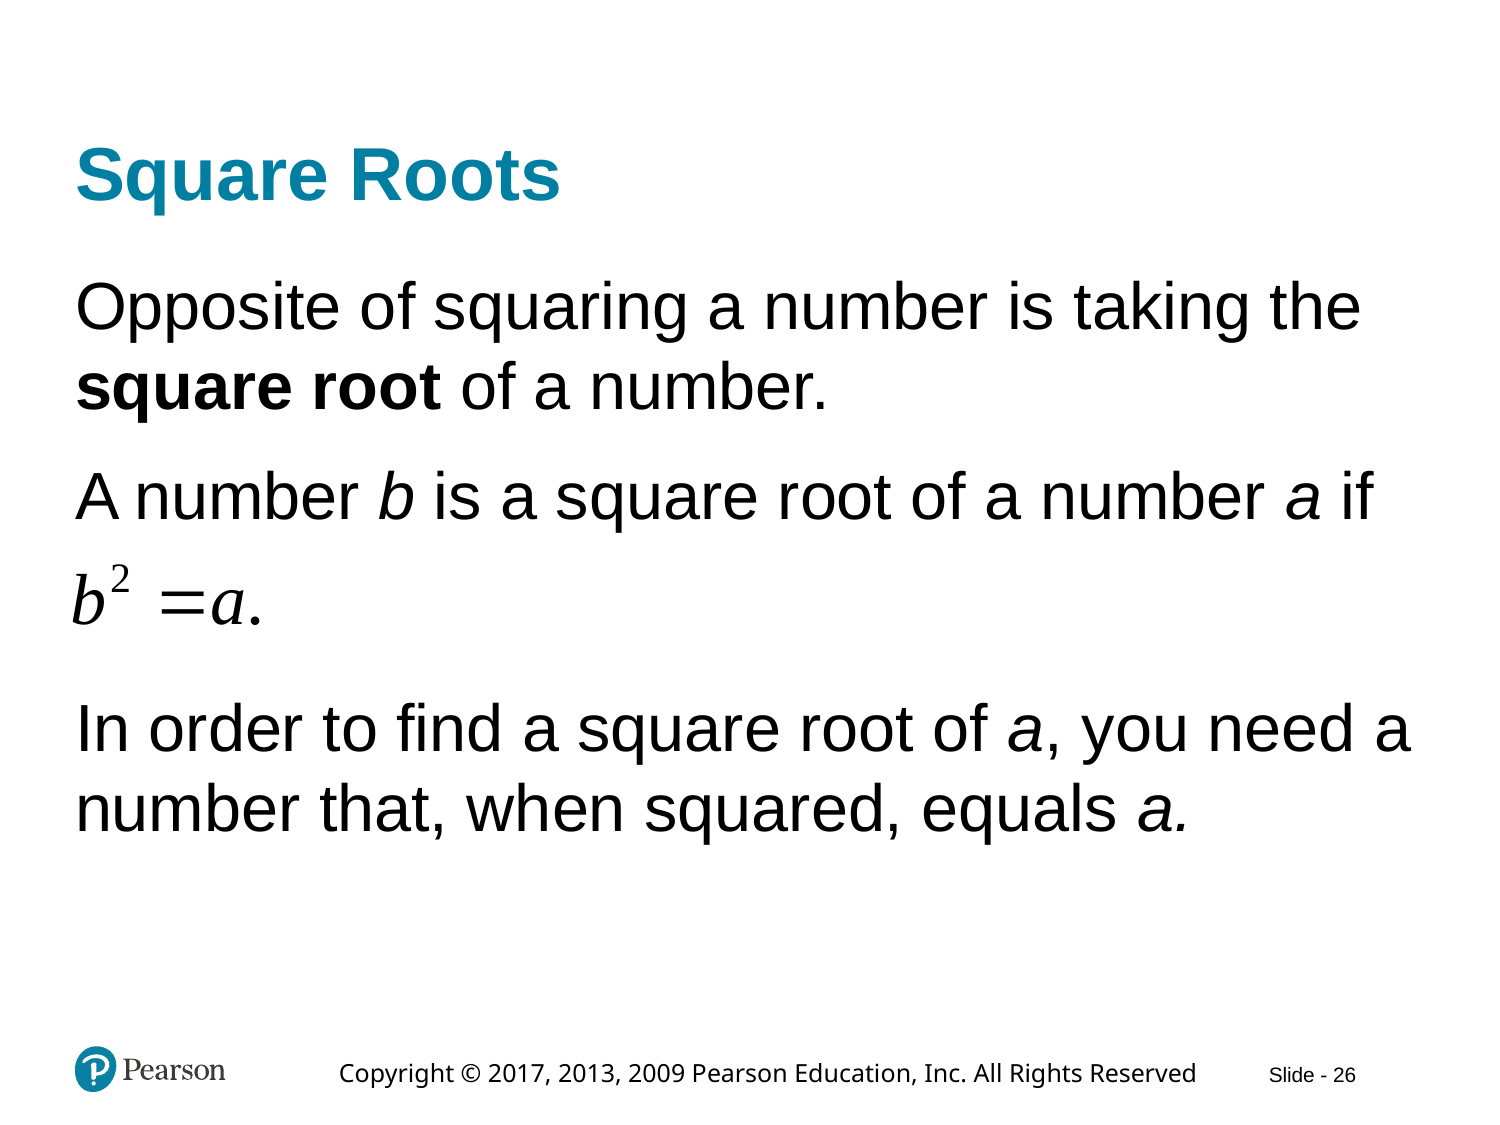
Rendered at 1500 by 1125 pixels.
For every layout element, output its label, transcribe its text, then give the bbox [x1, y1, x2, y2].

chart [68, 552, 264, 634]
list In order to find a square root of a, you need a number that, when squared, equals a. [75, 685, 1425, 861]
list Opposite of squaring a number is taking the square root of a number. A number b is a square root of a number a if [75, 262, 1425, 540]
title Square Roots [75, 35, 1425, 216]
